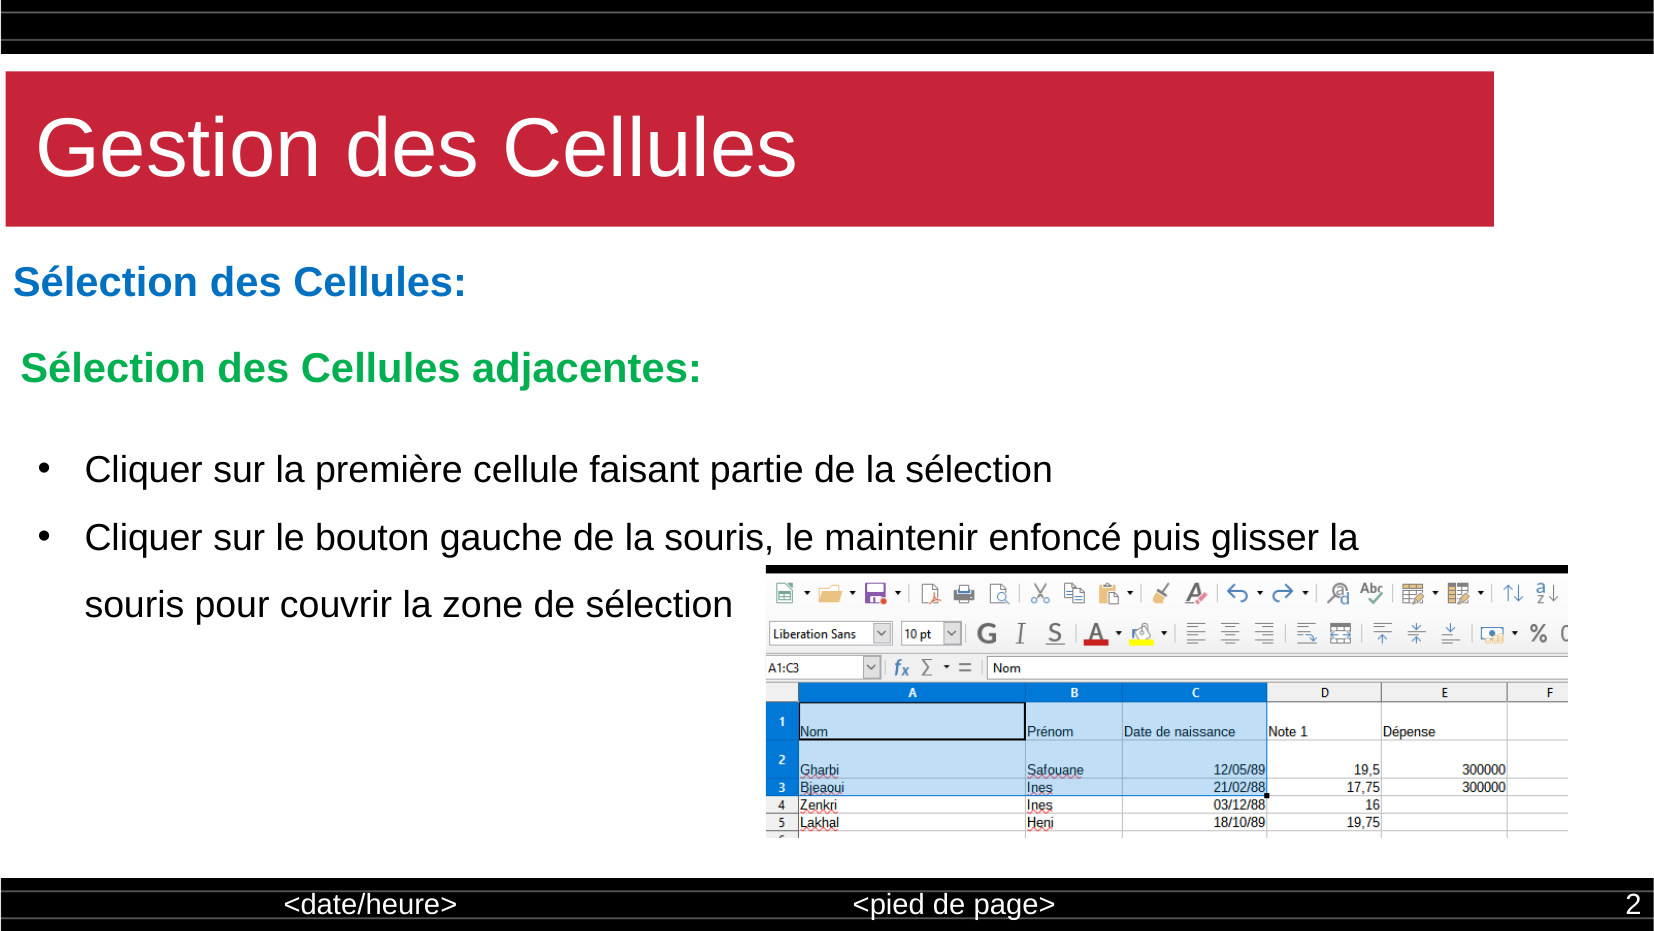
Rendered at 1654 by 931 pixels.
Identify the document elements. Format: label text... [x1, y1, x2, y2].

picture [0, 878, 1654, 931]
text_box Sélection des Cellules: [0, 247, 1398, 313]
text_box Cliquer sur la première cellule faisant partie de la sélection Cliquer sur le bouton gauche de la souris, le maintenir enfoncé puis glisser la souris pour couvrir la zone de sélection [23, 415, 1423, 633]
picture [0, 0, 1654, 54]
text_box Gestion des Cellules [5, 71, 1494, 227]
text_box Sélection des Cellules adjacentes: [5, 333, 1406, 399]
picture [765, 565, 1568, 838]
